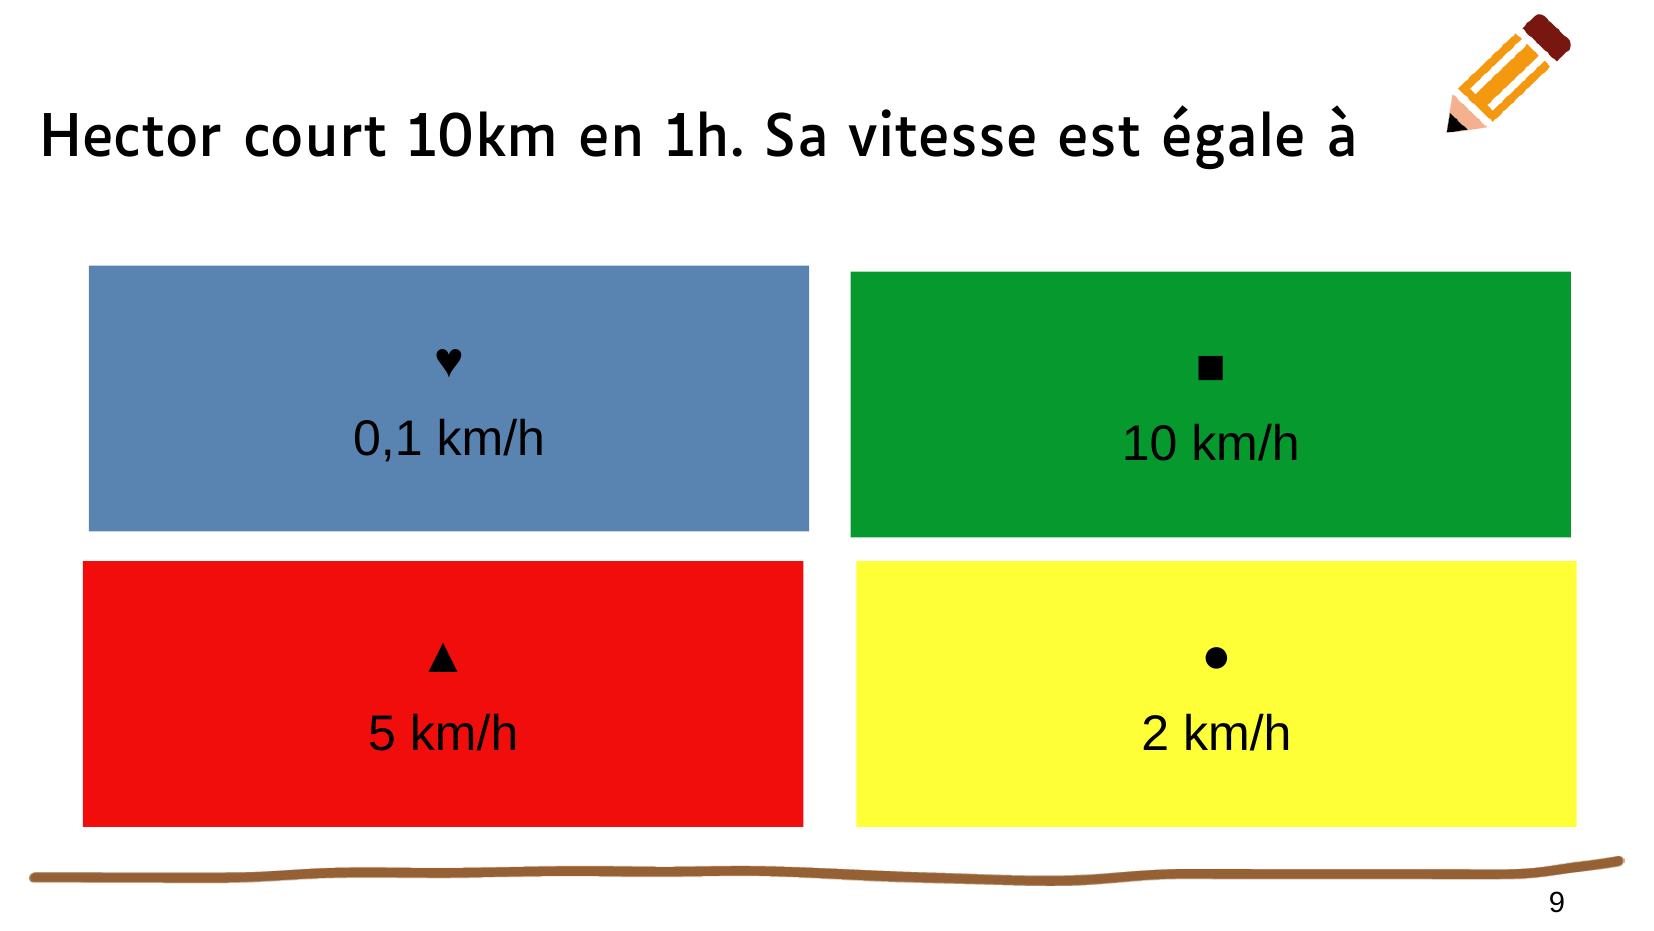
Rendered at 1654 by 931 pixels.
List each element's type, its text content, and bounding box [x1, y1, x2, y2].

picture [1446, 14, 1571, 133]
list ▲ 5 km/h [82, 561, 804, 827]
list ♥ 0,1 km/h [88, 265, 810, 532]
picture [29, 856, 1625, 886]
title Hector court 10km en 1h. Sa vitesse est égale à [29, 88, 1388, 192]
list ● 2 km/h [856, 561, 1577, 827]
list ■ 10 km/h [850, 271, 1571, 538]
